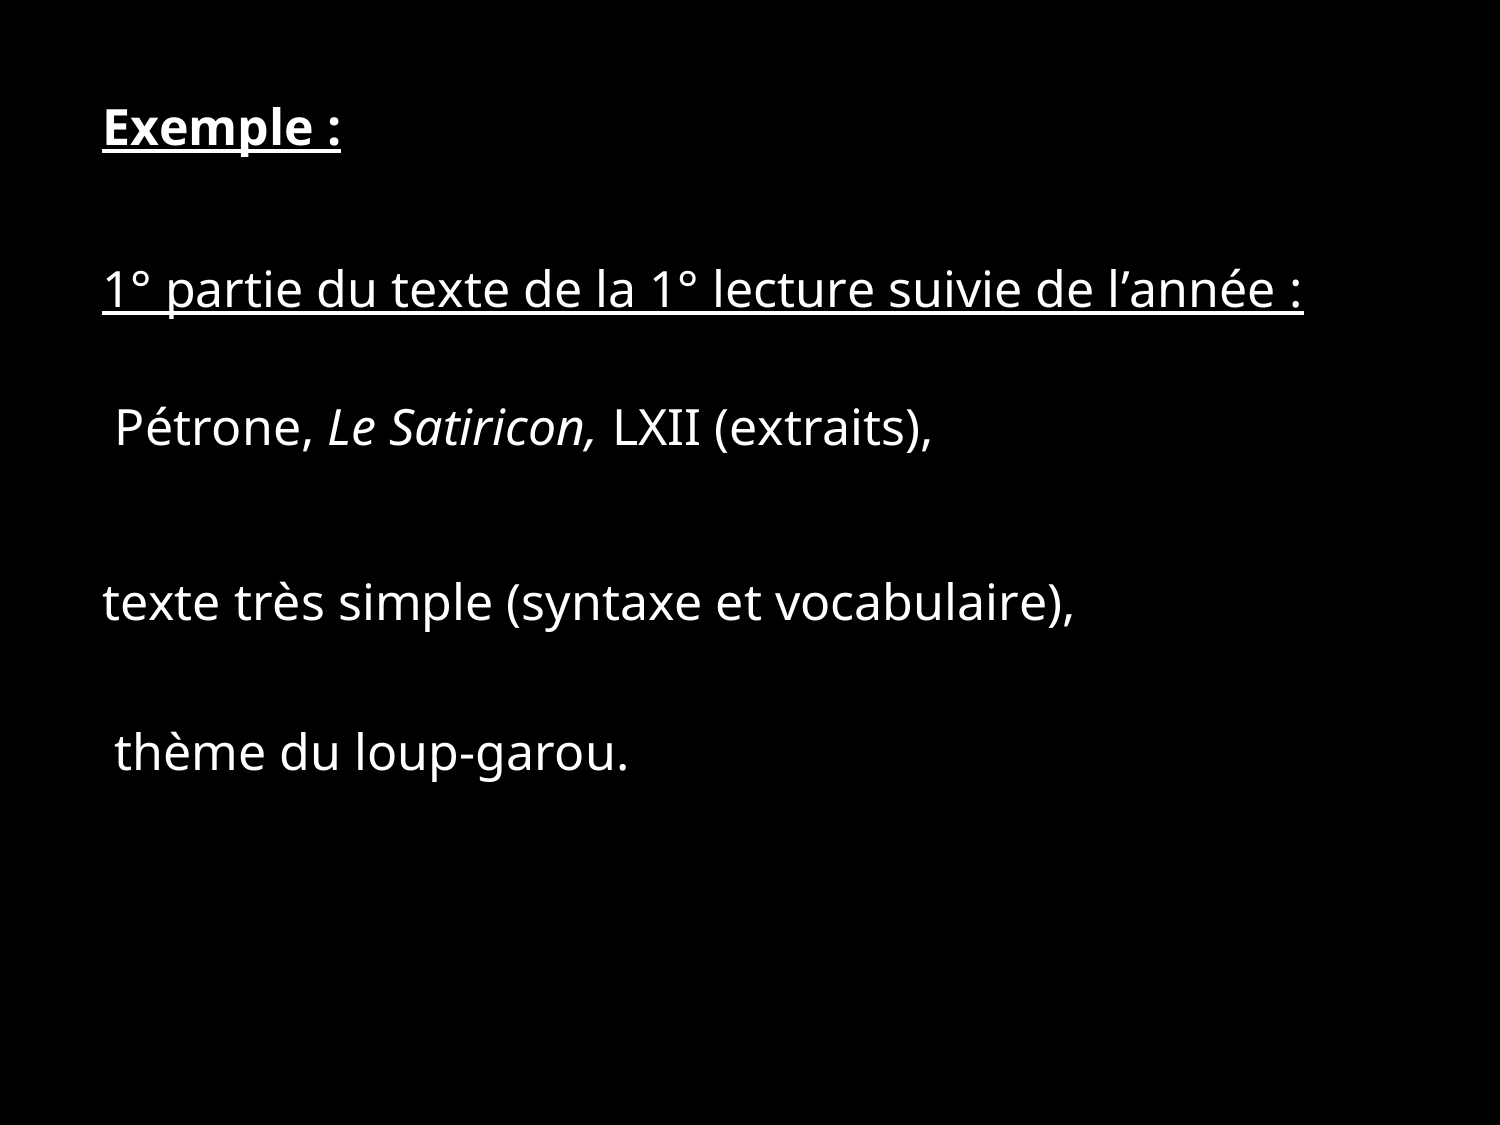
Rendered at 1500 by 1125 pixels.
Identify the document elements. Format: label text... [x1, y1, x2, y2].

text_box Pétrone, Le Satiricon, LXII (extraits), [99, 387, 1176, 463]
text_box 1° partie du texte de la 1° lecture suivie de l’année : [87, 249, 1401, 326]
text_box texte très simple (syntaxe et vocabulaire), [87, 562, 1363, 638]
text_box thème du loup-garou. [99, 712, 1326, 788]
text_box Exemple : [87, 87, 1401, 163]
